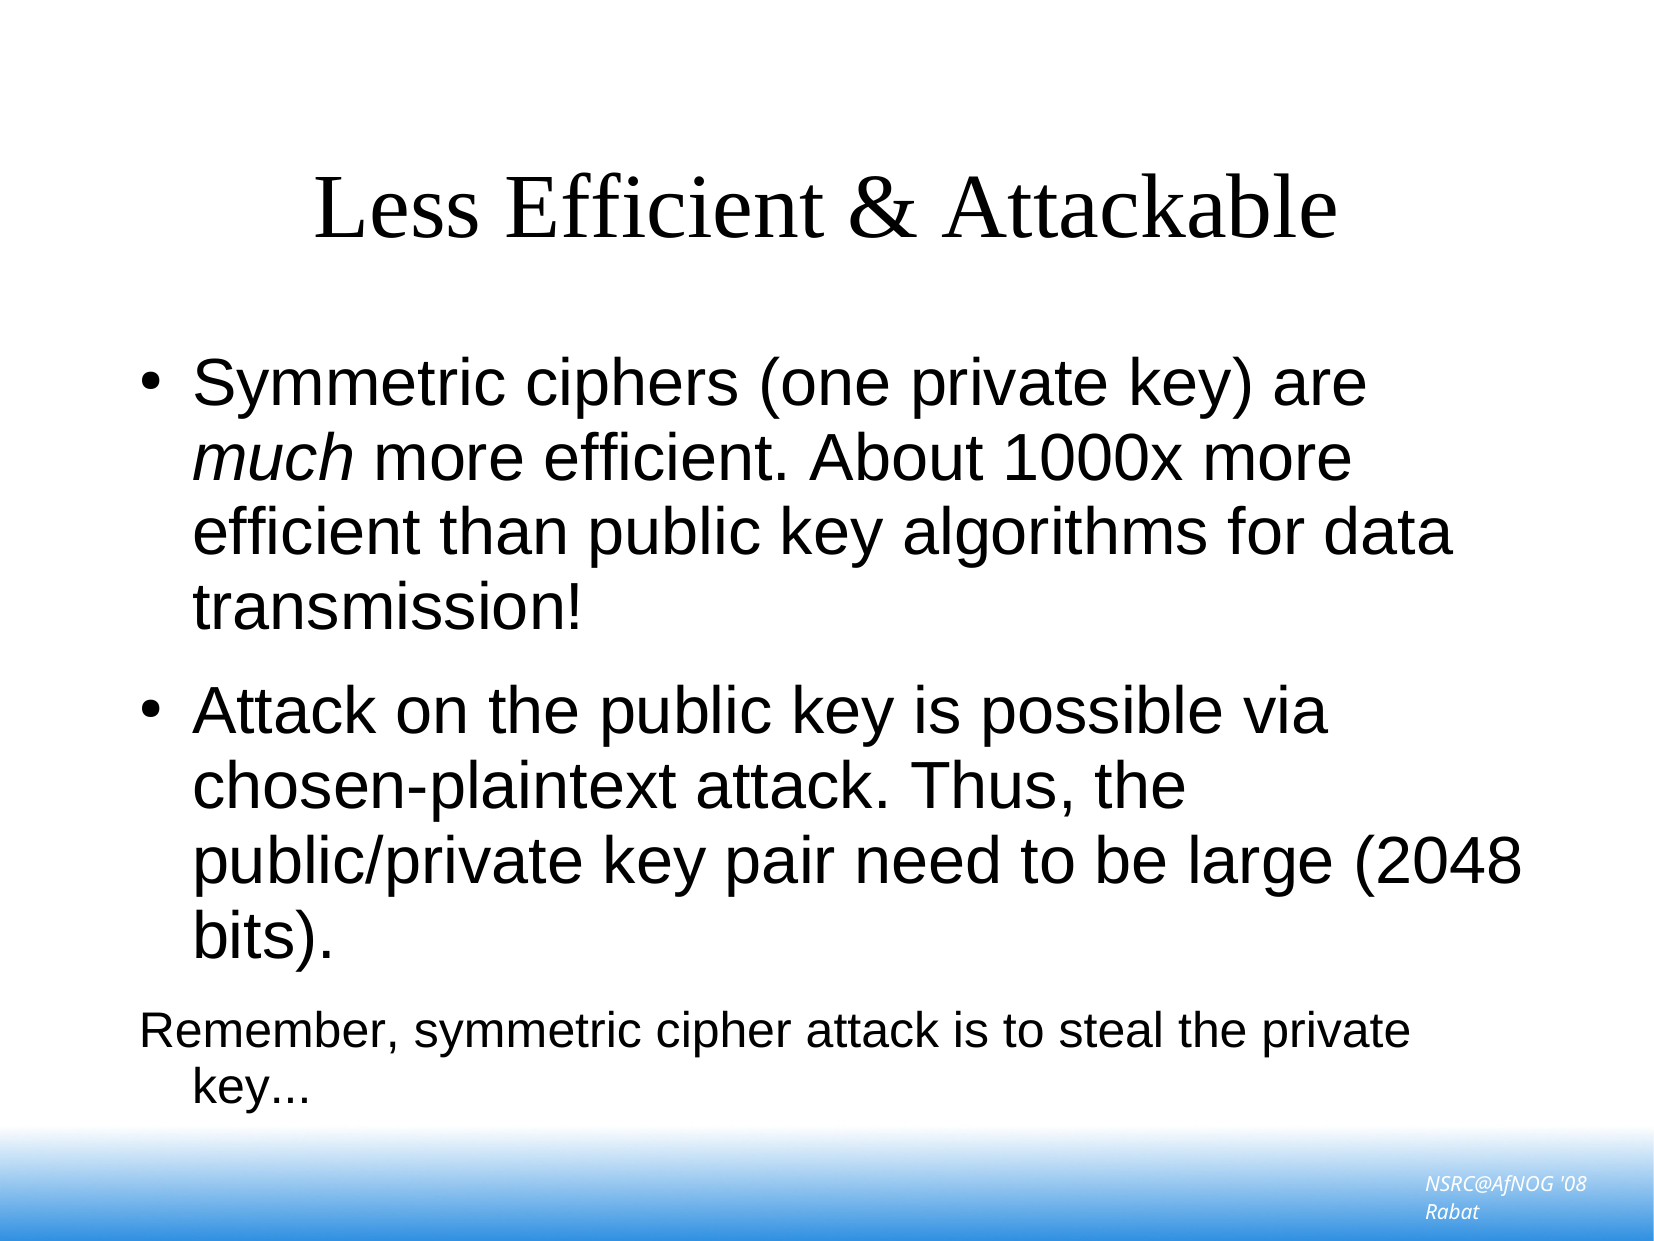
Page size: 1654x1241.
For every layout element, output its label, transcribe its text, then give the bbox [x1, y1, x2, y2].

list Symmetric ciphers (one private key) are much more efficient. About 1000x more efficient than public key algorithms for data transmission! Attack on the public key is possible via chosen-plaintext attack. Thus, the public/private key pair need to be large (2048 bits). Remember, symmetric cipher attack is to steal the private key... [121, 344, 1534, 1127]
title Less Efficient & Attackable [121, 102, 1534, 310]
picture [0, 1124, 1654, 1241]
